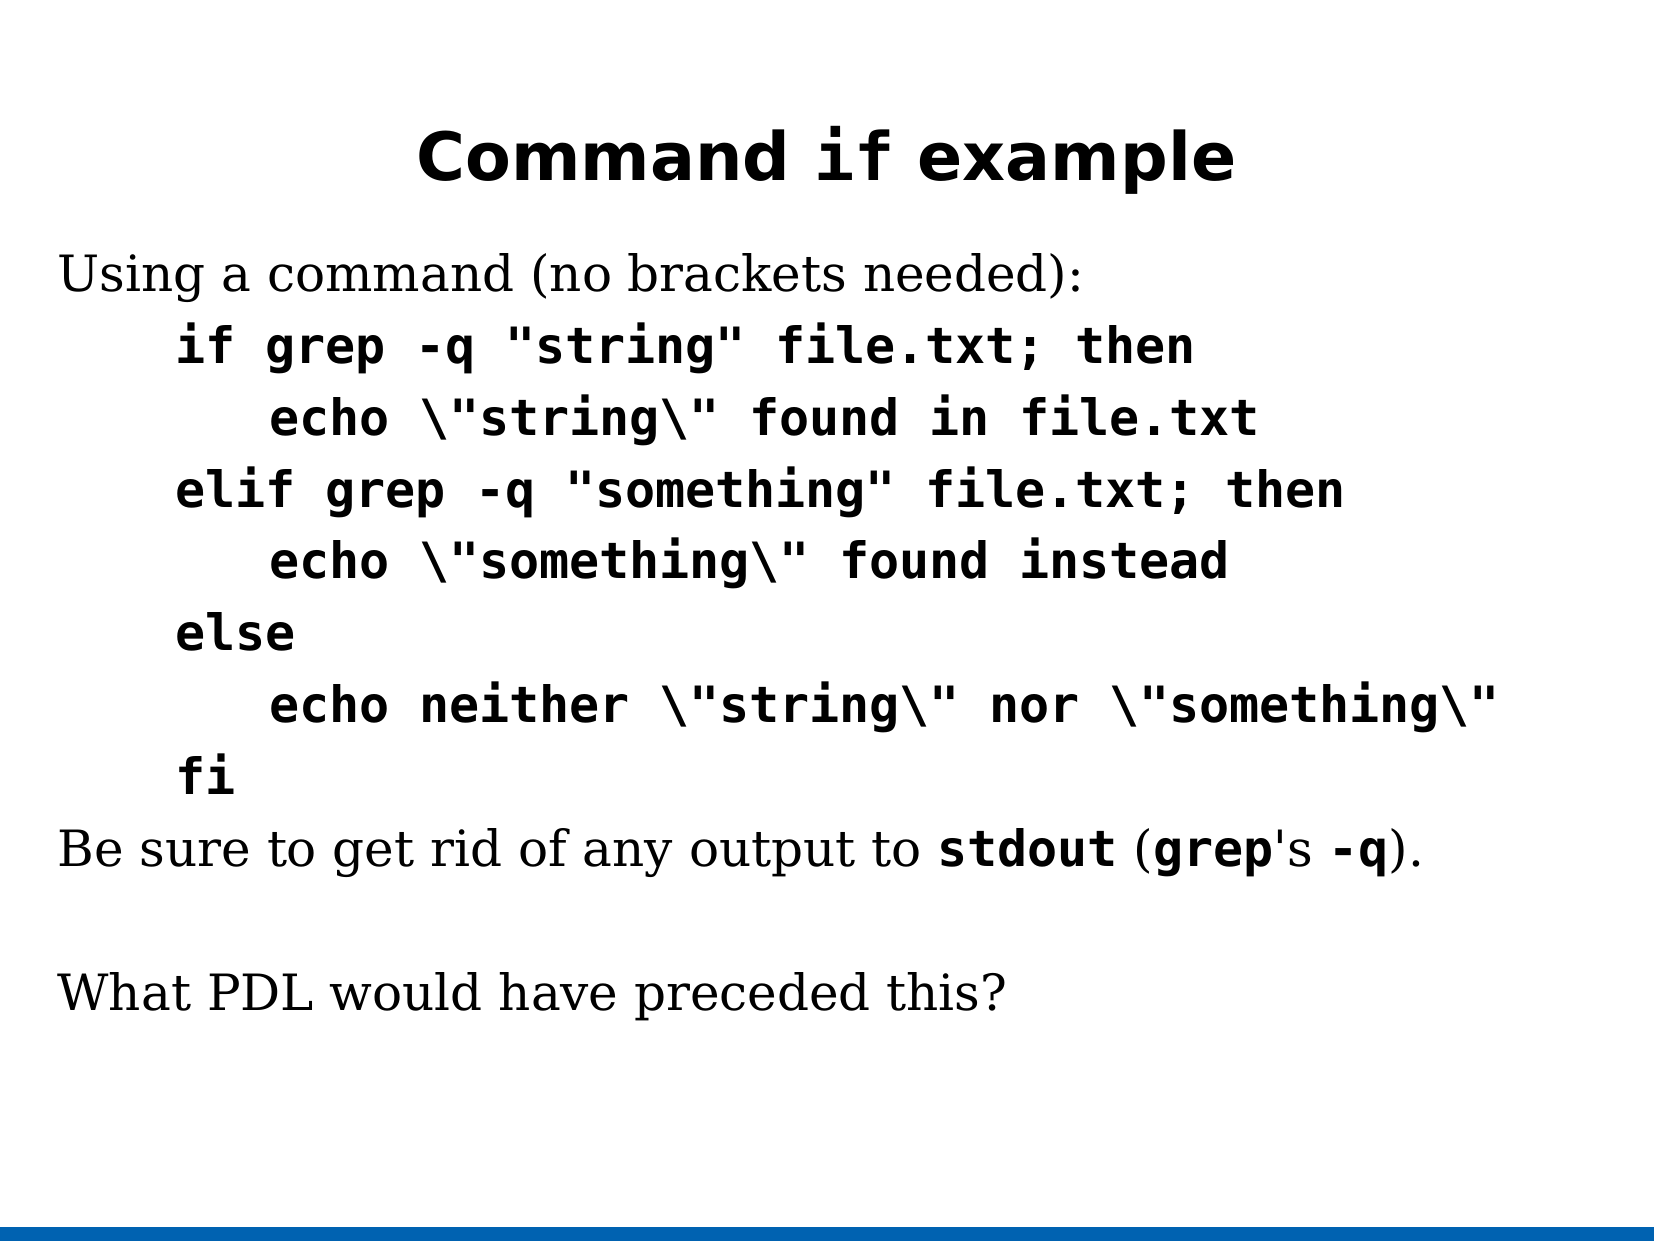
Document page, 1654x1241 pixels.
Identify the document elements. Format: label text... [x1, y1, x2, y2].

title Command if example [82, 50, 1571, 234]
list Using a command (no brackets needed): if grep -q "string" file.txt; then echo \"string\" found in file.txt elif grep -q "something" file.txt; then echo \"something\" found instead else echo neither \"string\" nor \"something\" fi Be sure to get rid of any output to stdout (grep's -q). What PDL would have preceded this? [42, 234, 1614, 1133]
